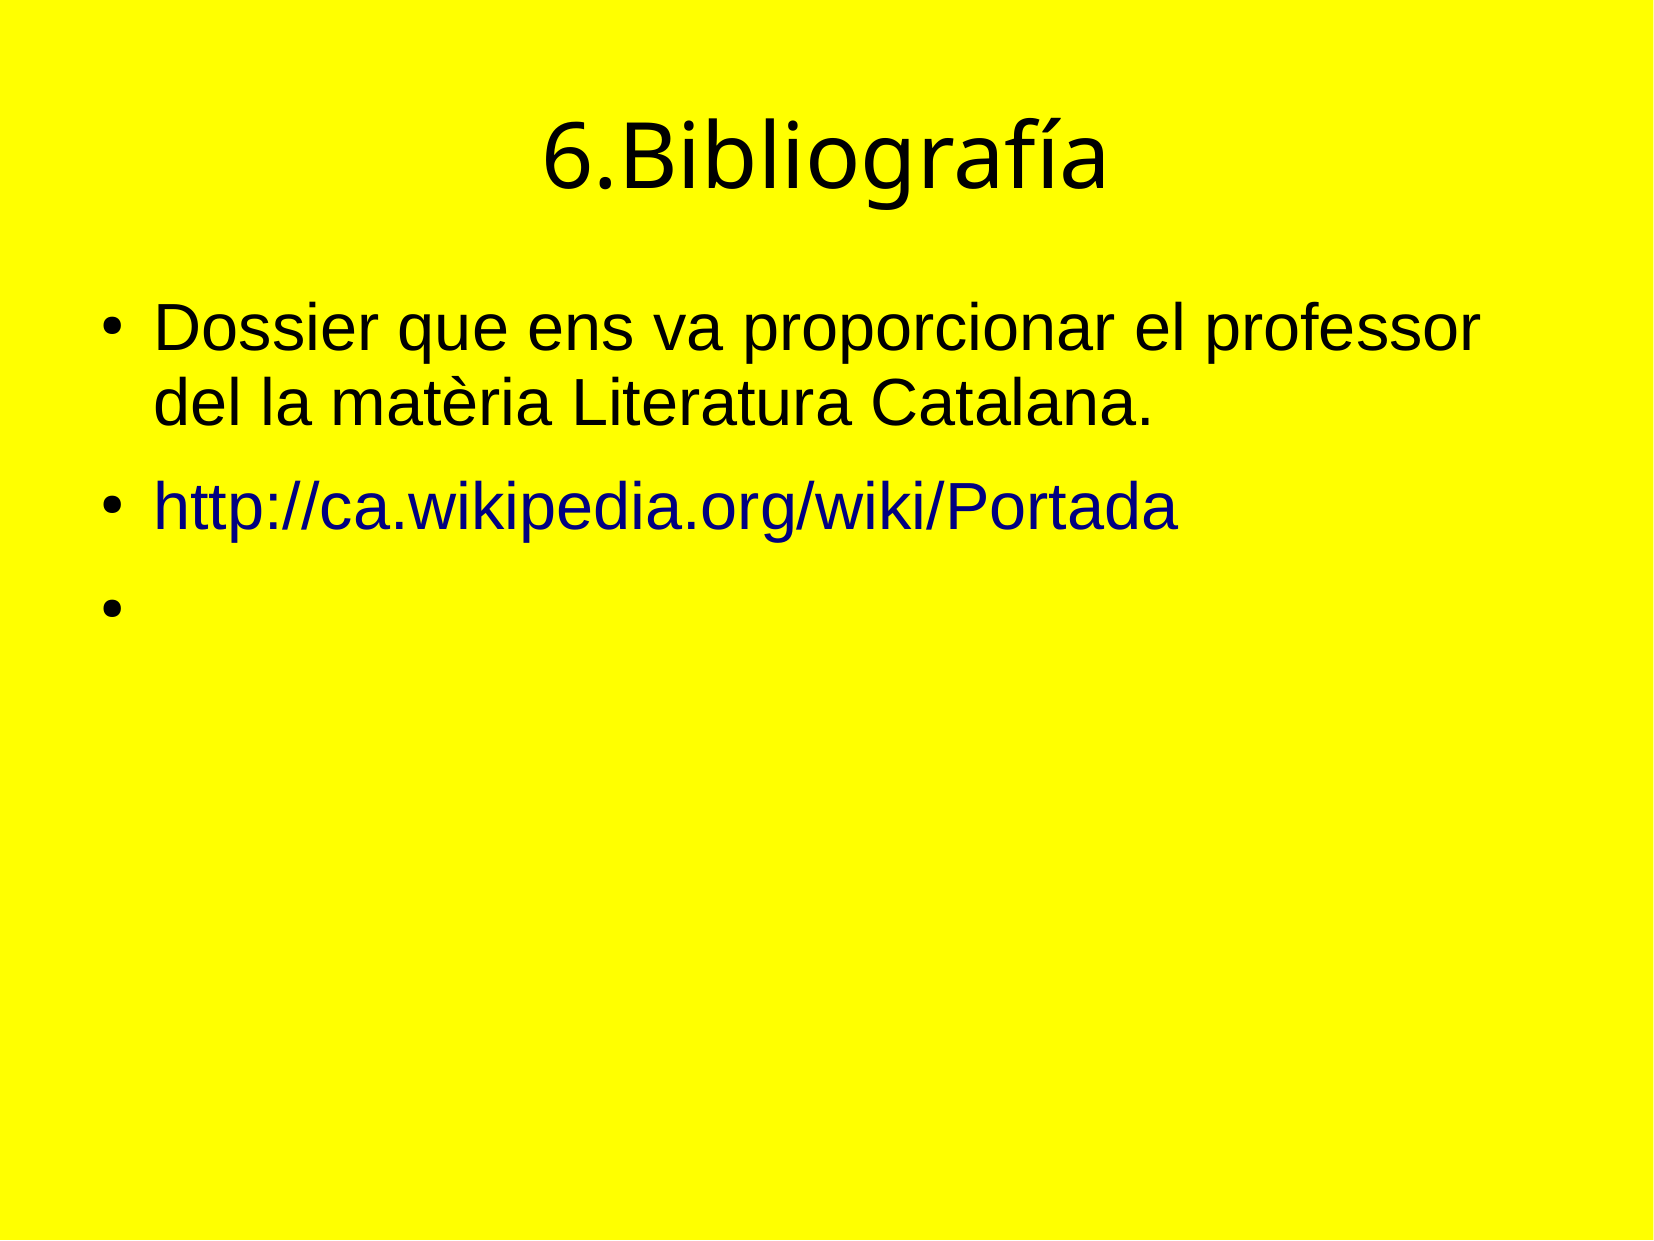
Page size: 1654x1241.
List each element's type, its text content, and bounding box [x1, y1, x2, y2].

title 6.Bibliografía [82, 49, 1571, 257]
list Dossier que ens va proporcionar el professor del la matèria Literatura Catalana. http://ca.wikipedia.org/wiki/Portada [82, 290, 1571, 1109]
